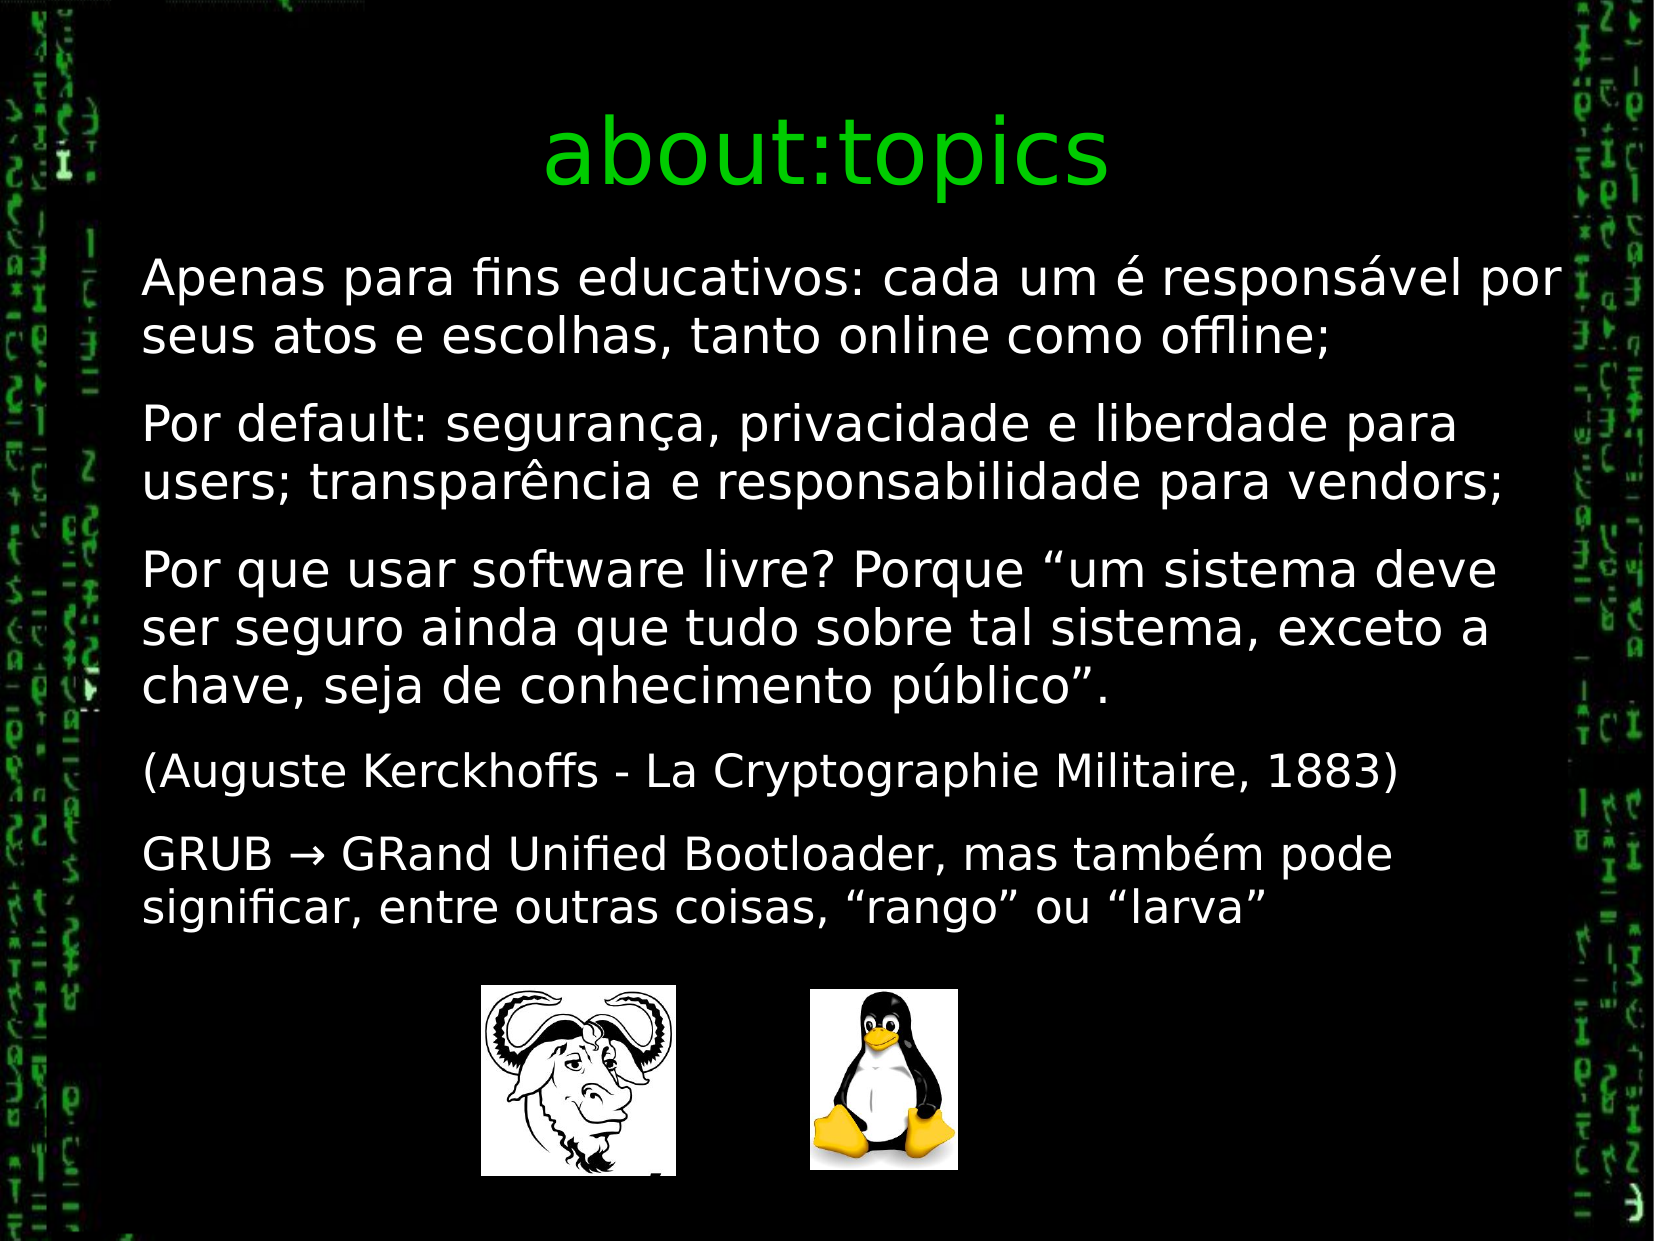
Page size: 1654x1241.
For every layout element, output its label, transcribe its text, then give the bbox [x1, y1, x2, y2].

picture [0, 0, 1654, 1241]
list Apenas para fins educativos: cada um é responsável por seus atos e escolhas, tanto online como offline; Por default: segurança, privacidade e liberdade para users; transparência e responsabilidade para vendors; Por que usar software livre? Porque “um sistema deve ser seguro ainda que tudo sobre tal sistema, exceto a chave, seja de conhecimento público”. (Auguste Kerckhoffs - La Cryptographie Militaire, 1883) GRUB → GRand Unified Bootloader, mas também pode significar, entre outras coisas, “rango” ou “larva” [70, 248, 1576, 991]
title about:topics [82, 49, 1571, 248]
